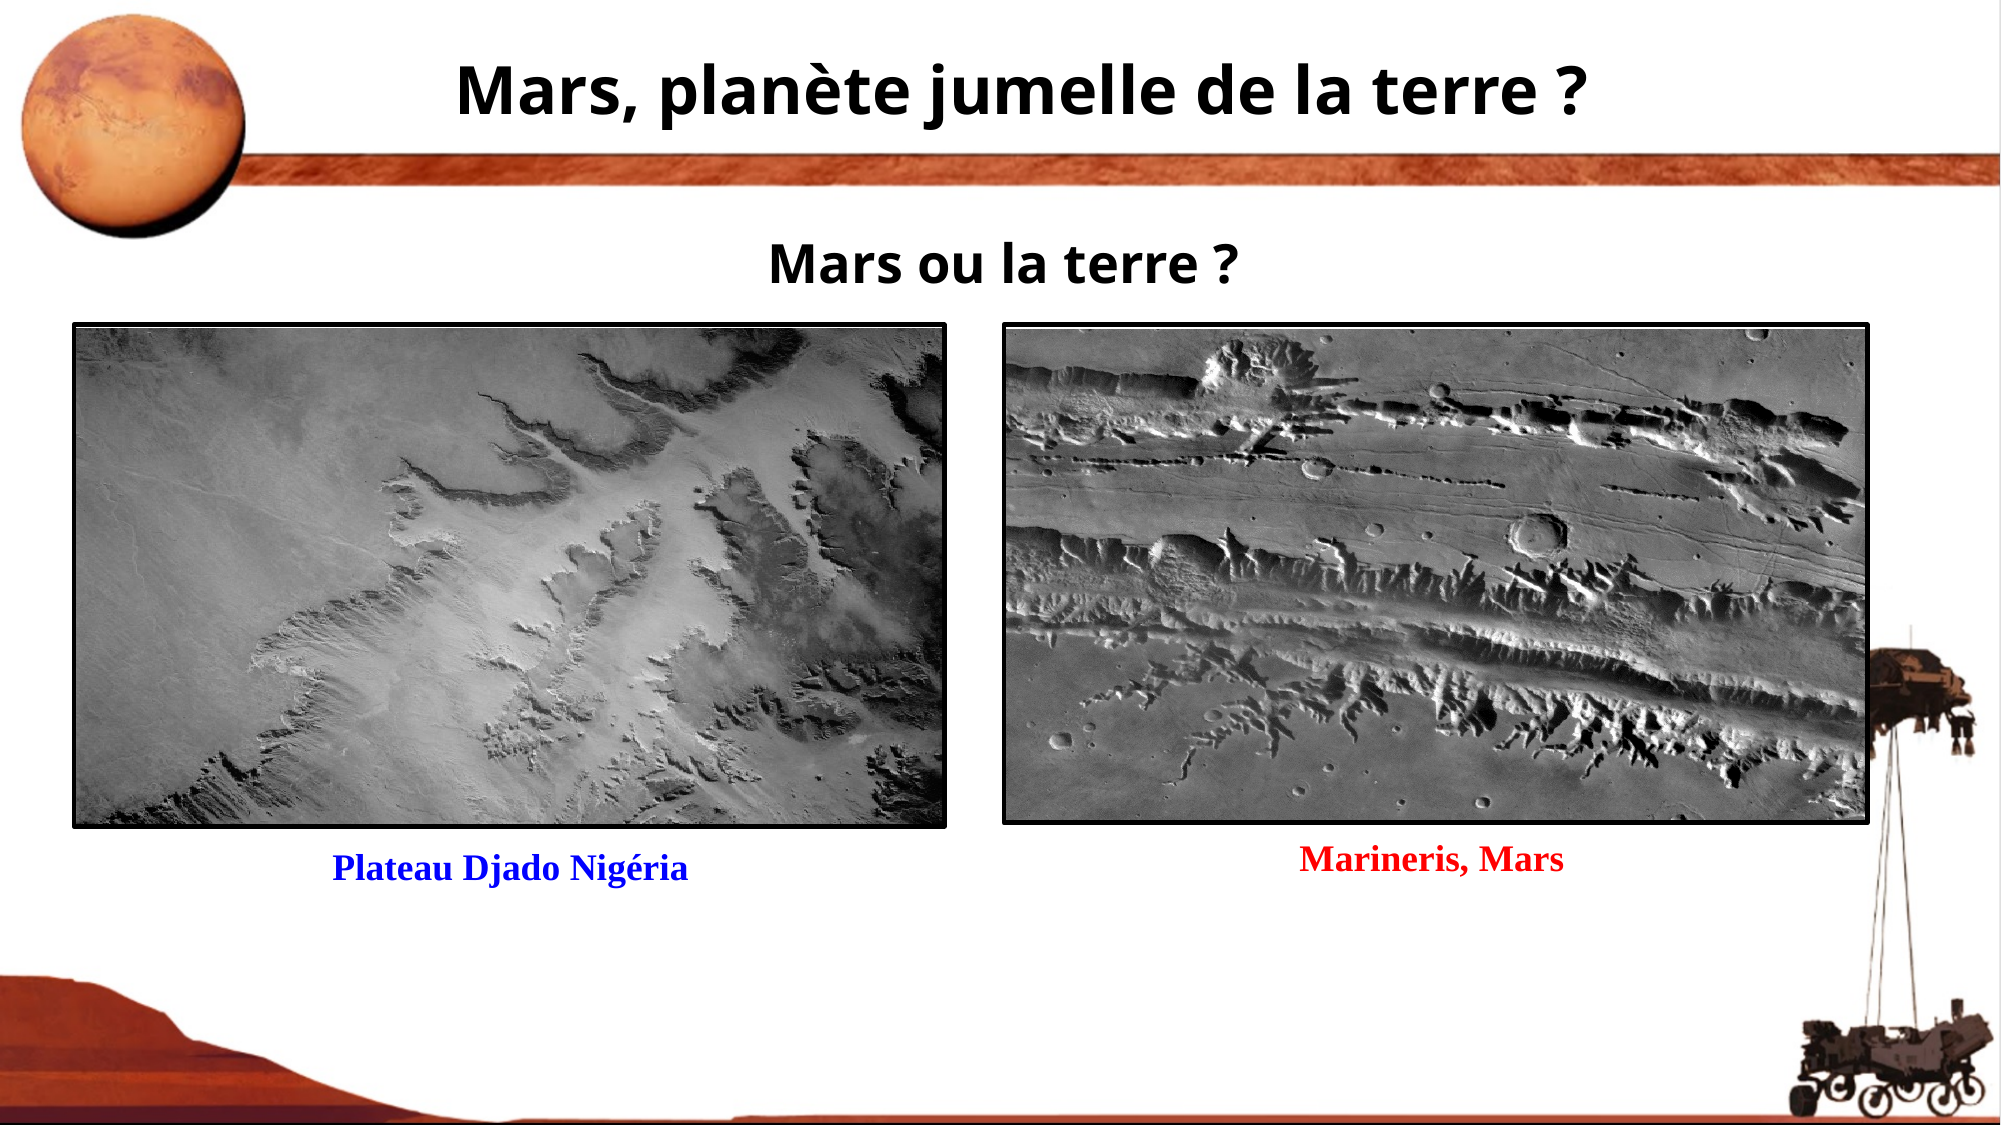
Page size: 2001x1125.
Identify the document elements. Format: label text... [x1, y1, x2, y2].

picture [0, 0, 2001, 1125]
text_box Marineris, Mars [1003, 826, 1860, 883]
text_box Mars, planète jumelle de la terre ? [253, 40, 1789, 149]
text_box Mars ou la terre ? [29, 221, 1978, 313]
text_box Plateau Djado Nigéria [82, 835, 939, 892]
